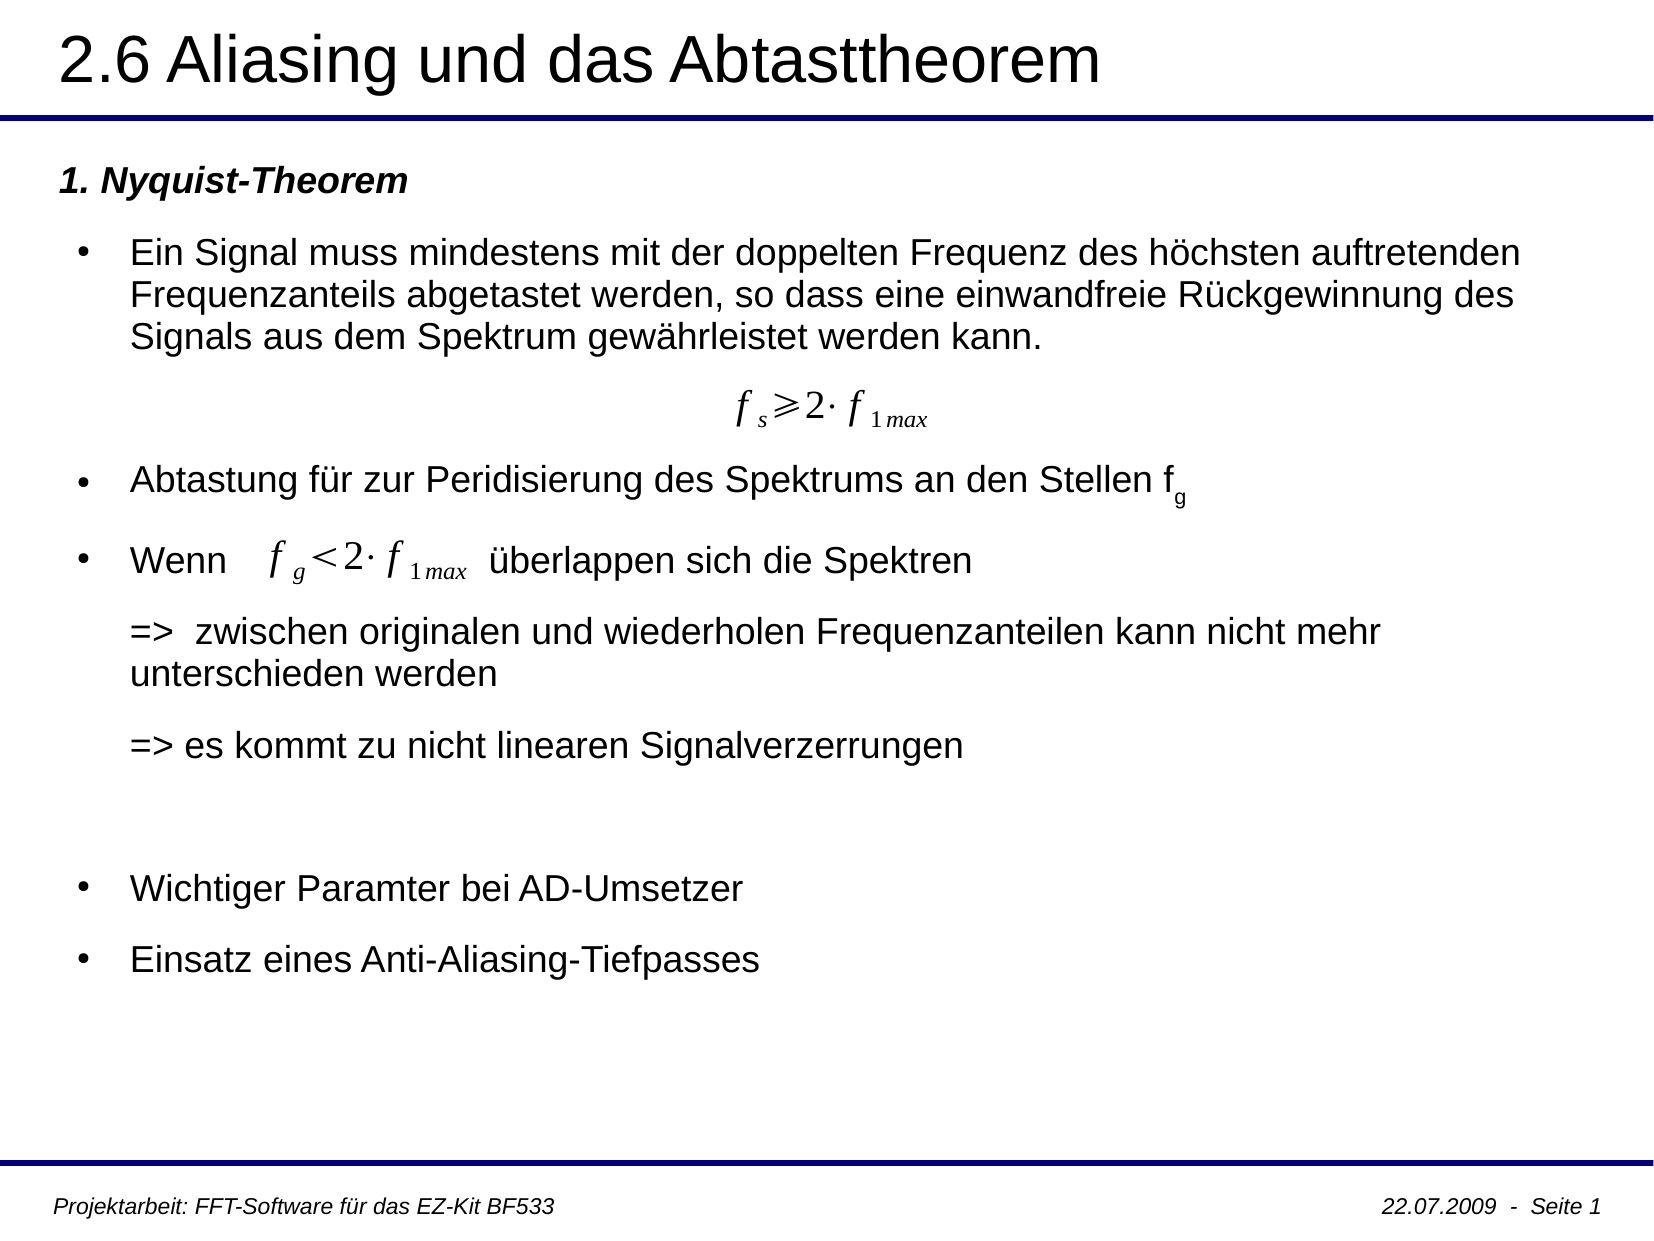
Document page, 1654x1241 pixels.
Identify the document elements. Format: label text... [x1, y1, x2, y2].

title 2.6 Aliasing und das Abtasttheorem [58, 0, 1654, 119]
chart [253, 533, 473, 586]
title Projektarbeit: FFT-Software für das EZ-Kit BF533 22.07.2009 - Seite 1 [53, 1191, 1654, 1222]
list 1. Nyquist-Theorem Ein Signal muss mindestens mit der doppelten Frequenz des höchsten auftretenden Frequenzanteils abgetastet werden, so dass eine einwandfreie Rückgewinnung des Signals aus dem Spektrum gewährleistet werden kann. Abtastung für zur Peridisierung des Spektrums an den Stellen fg Wenn überlappen sich die Spektren => zwischen originalen und wiederholen Frequenzanteilen kann nicht mehr unterschieden werden => es kommt zu nicht linearen Signalverzerrungen Wichtiger Paramter bei AD-Umsetzer Einsatz eines Anti-Aliasing-Tiefpasses [59, 160, 1536, 1093]
chart [720, 382, 934, 434]
